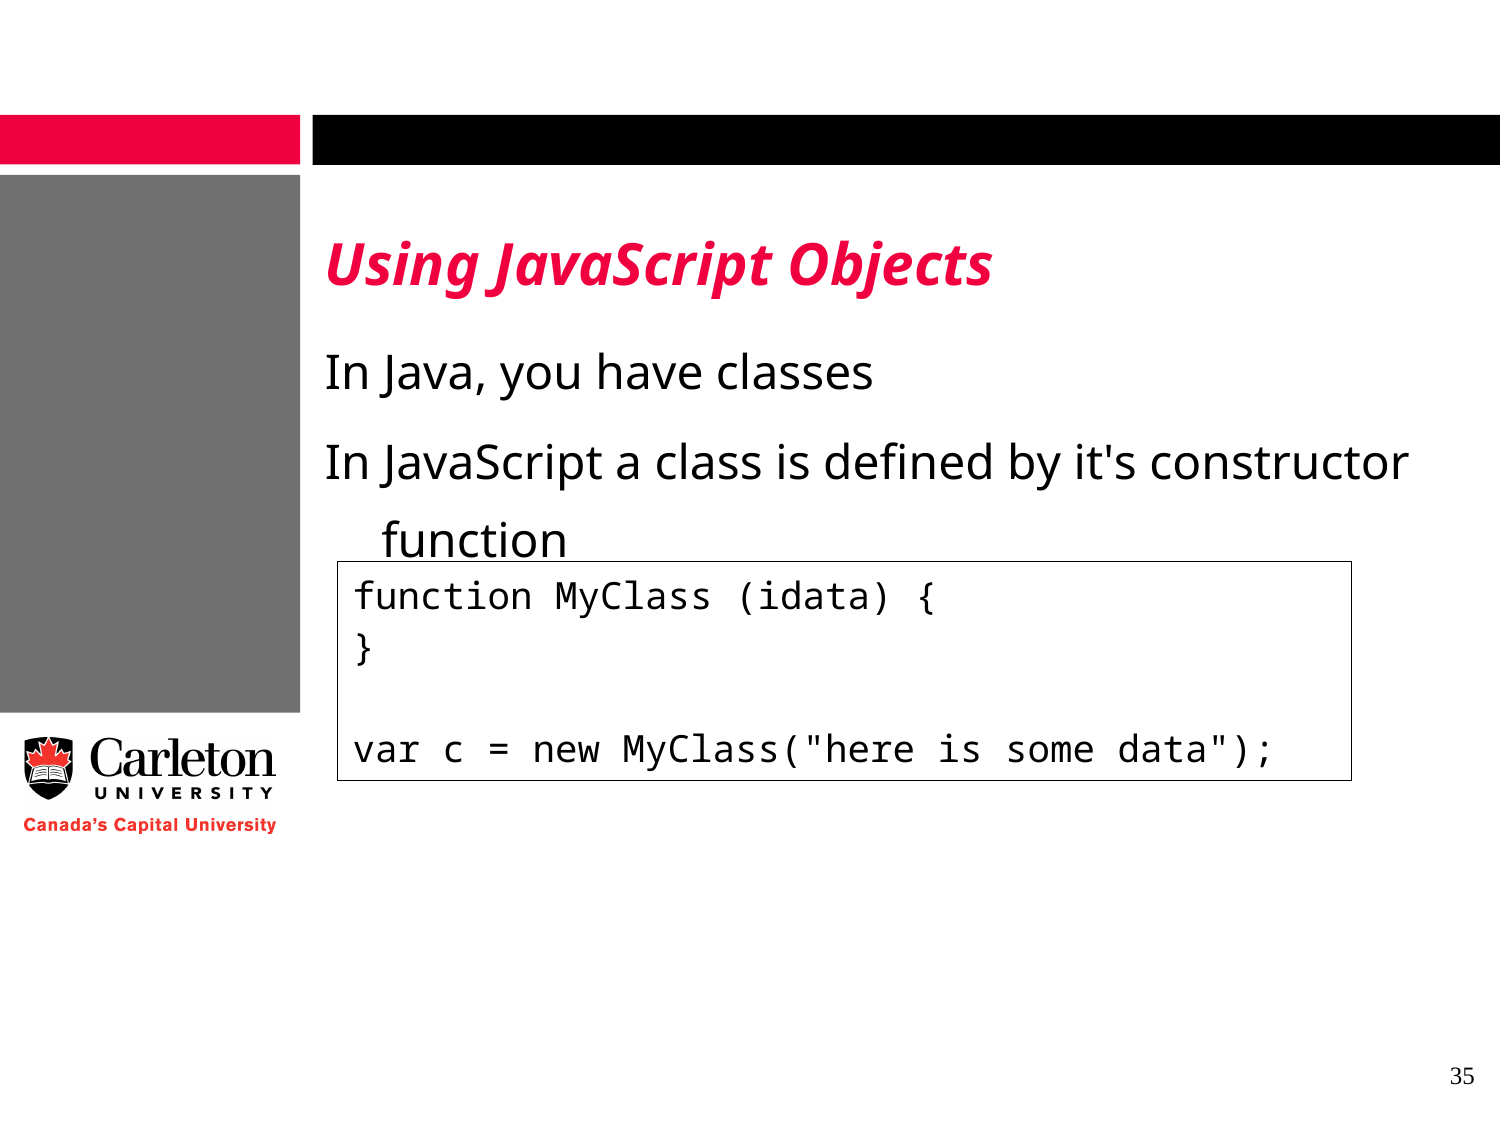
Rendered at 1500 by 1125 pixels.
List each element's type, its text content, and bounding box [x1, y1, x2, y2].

picture [24, 737, 276, 834]
list In Java, you have classes In JavaScript a class is defined by it's constructor function [324, 324, 1450, 1036]
title Using JavaScript Objects [324, 194, 1450, 324]
text_box function MyClass (idata) { } var c = new MyClass("here is some data"); [337, 561, 1352, 758]
